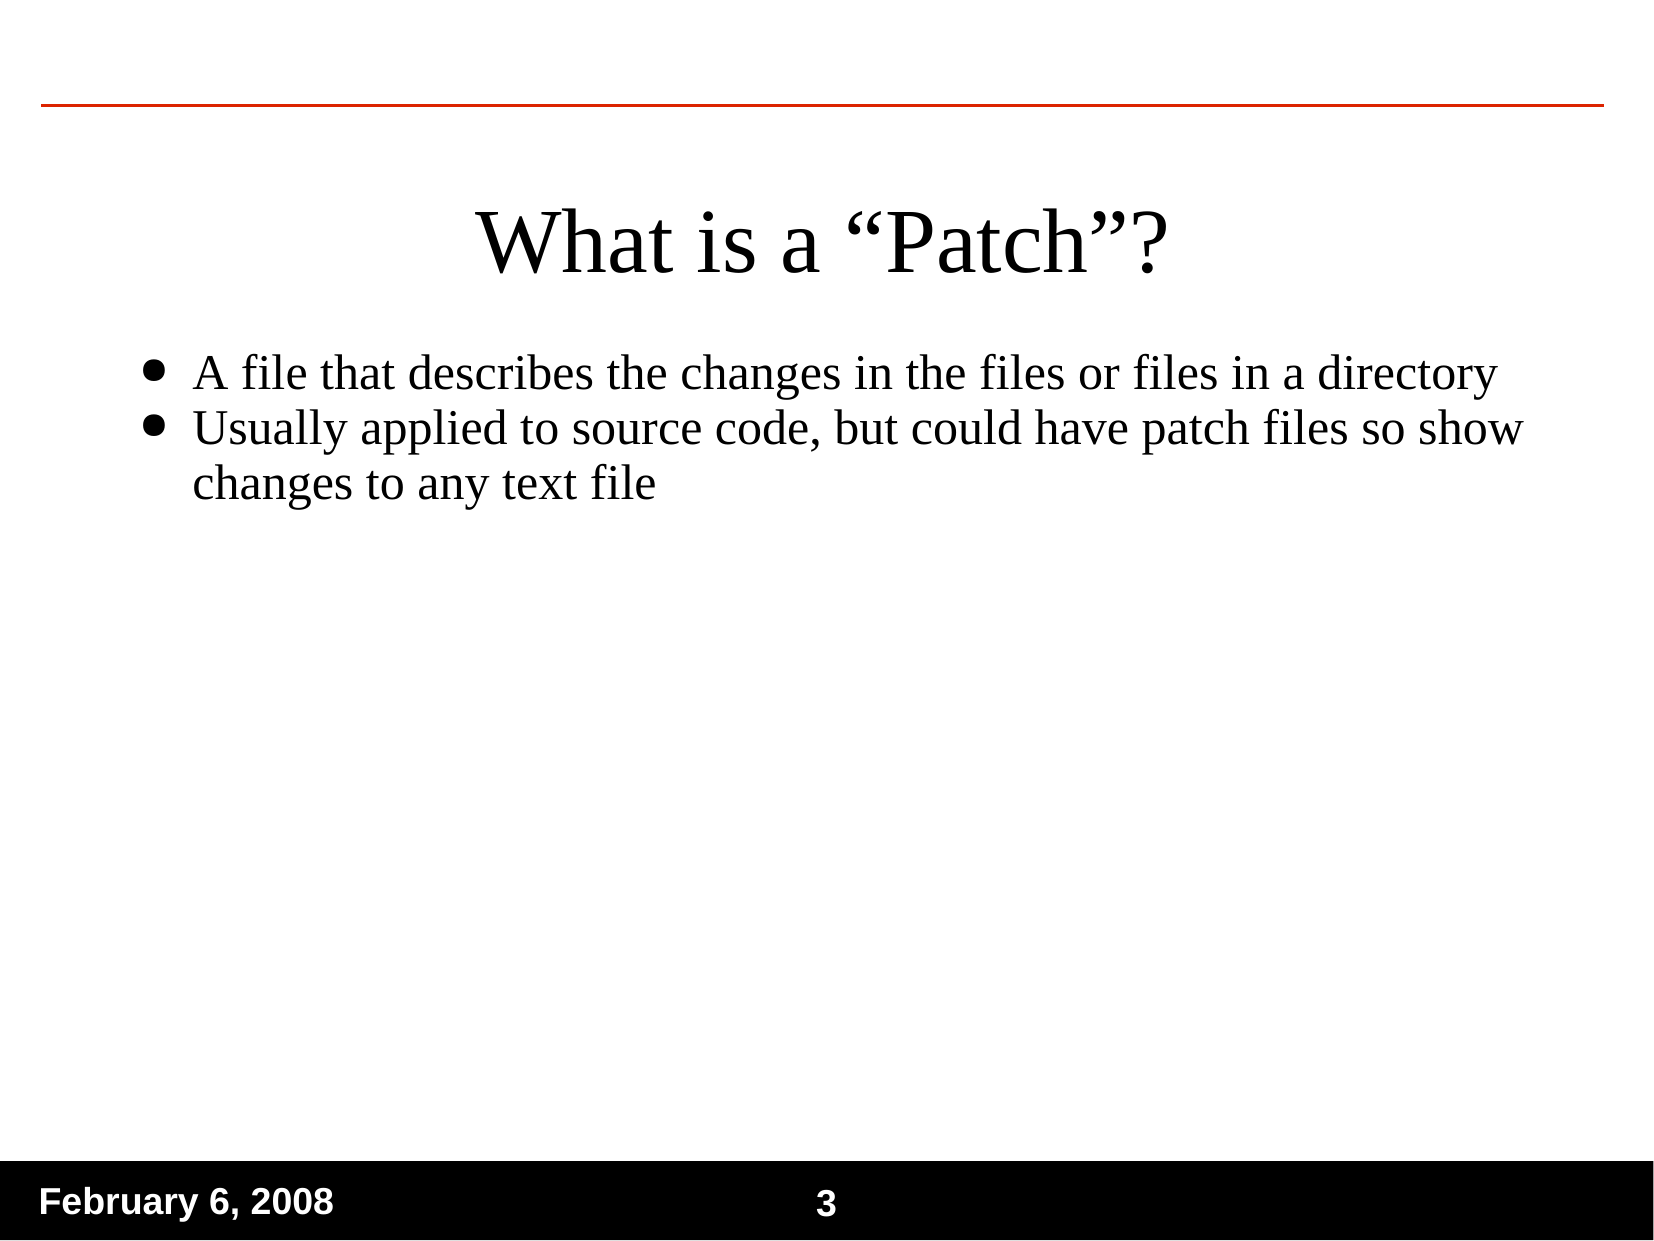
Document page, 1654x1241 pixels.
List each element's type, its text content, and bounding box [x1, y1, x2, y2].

list A file that describes the changes in the files or files in a directory Usually applied to source code, but could have patch files so show changes to any text file [121, 344, 1534, 1127]
title What is a “Patch”? [117, 137, 1530, 346]
